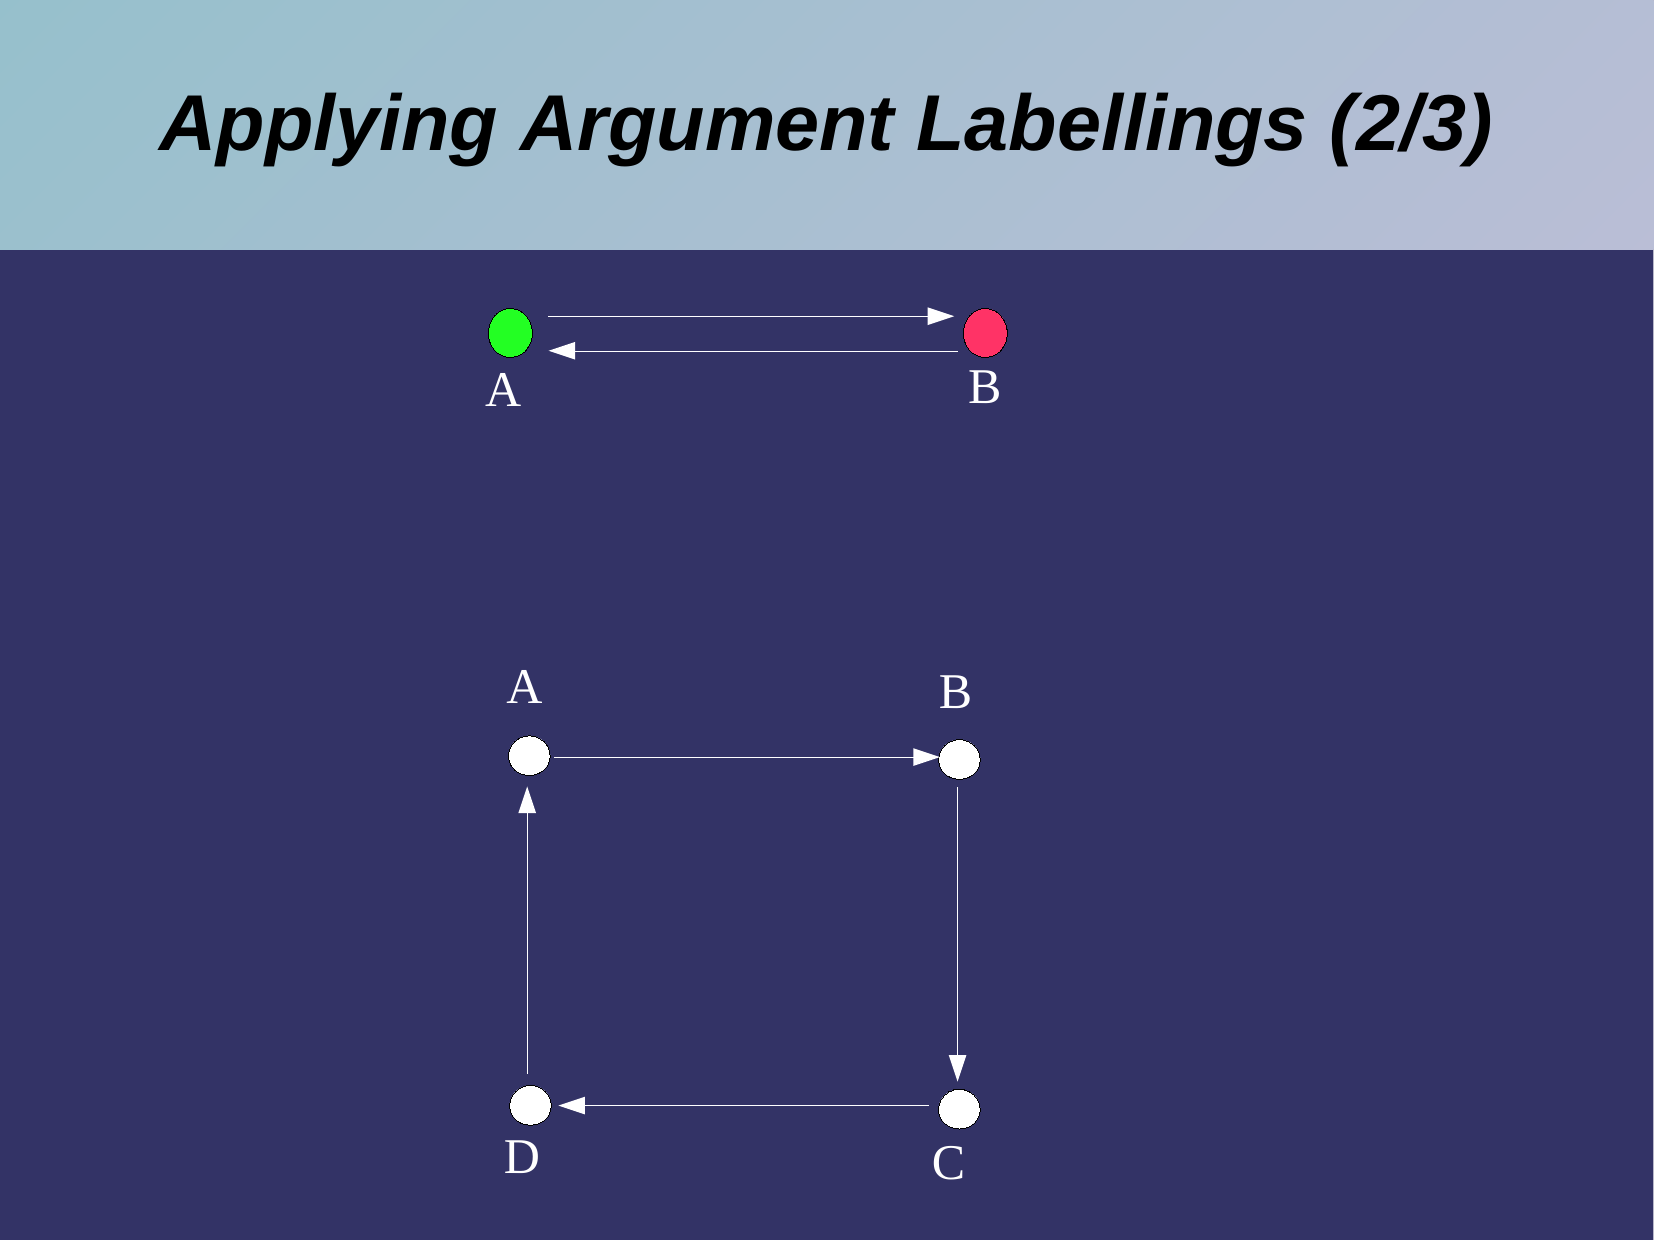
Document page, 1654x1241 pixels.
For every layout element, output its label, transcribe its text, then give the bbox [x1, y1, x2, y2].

text_box [963, 308, 1008, 358]
text_box B [968, 358, 1020, 433]
text_box [938, 739, 981, 780]
text_box A [484, 361, 536, 440]
text_box [509, 1085, 552, 1126]
text_box A [506, 659, 555, 725]
text_box C [931, 1134, 985, 1241]
title Applying Argument Labellings (2/3) [0, 19, 1654, 227]
text_box B [938, 664, 988, 725]
text_box [508, 735, 551, 776]
text_box [488, 308, 533, 358]
text_box D [503, 1129, 557, 1240]
text_box [938, 1089, 981, 1130]
